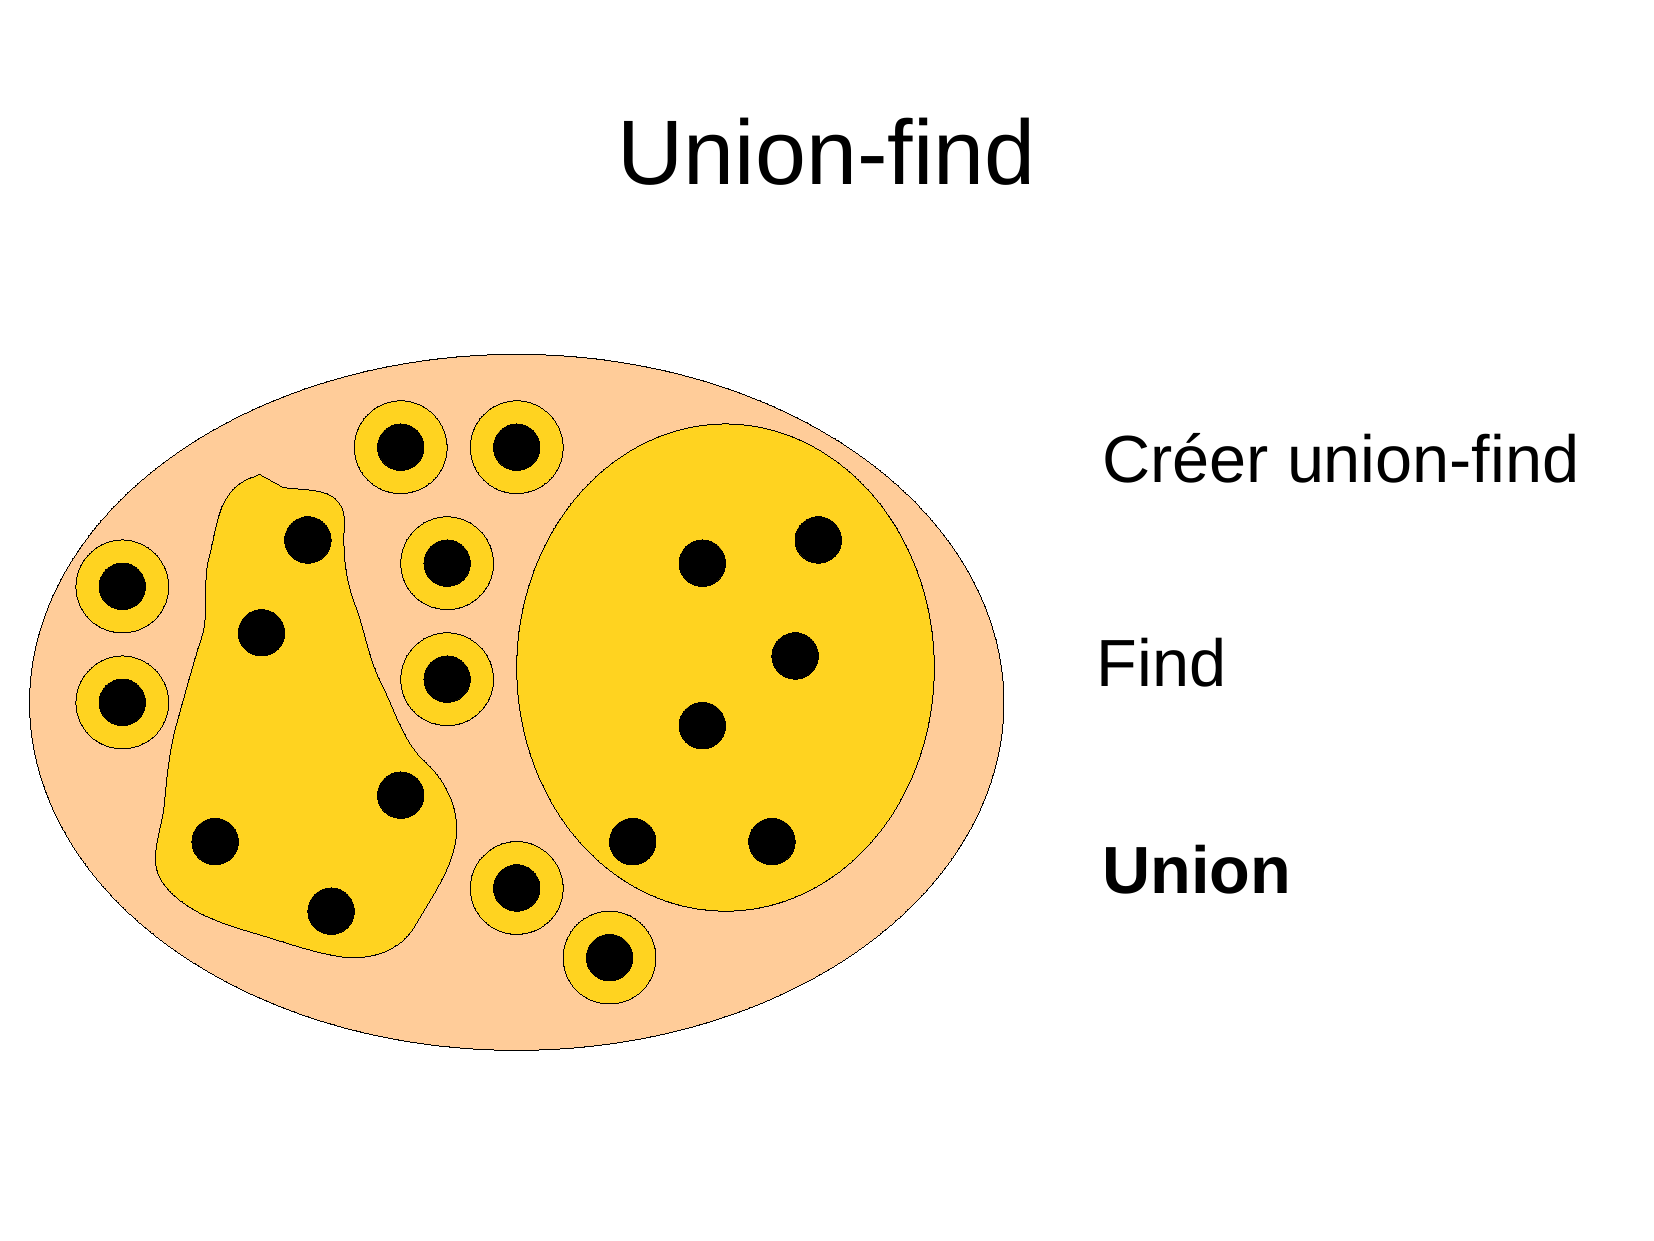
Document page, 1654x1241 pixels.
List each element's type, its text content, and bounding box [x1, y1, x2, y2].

title Union-find [82, 49, 1571, 257]
text_box Union [1087, 825, 1306, 916]
text_box [29, 354, 1004, 1051]
text_box Find [1082, 619, 1242, 709]
text_box Créer union-find [1087, 415, 1597, 505]
